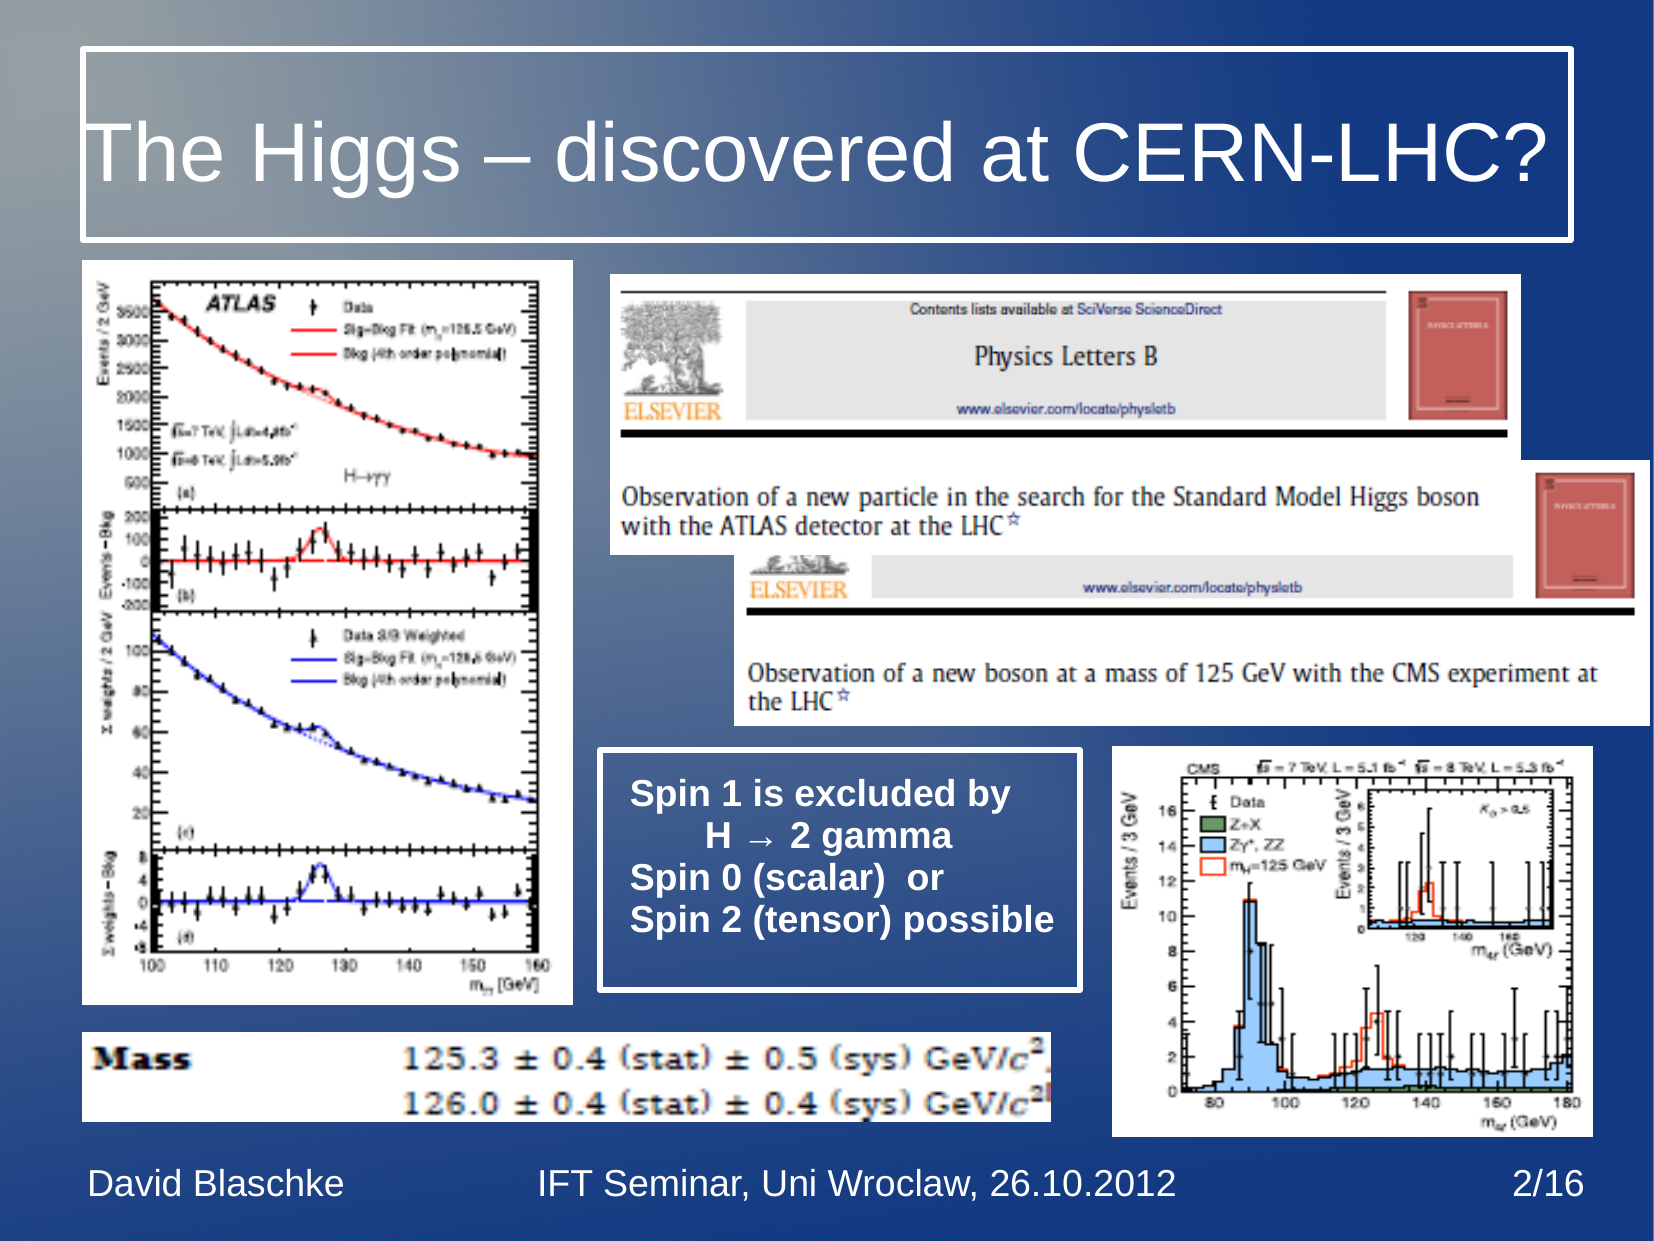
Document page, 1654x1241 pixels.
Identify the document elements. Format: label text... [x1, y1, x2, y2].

text_box Spin 1 is excluded by H → 2 gamma Spin 0 (scalar) or Spin 2 (tensor) possible [615, 765, 1071, 974]
title The Higgs – discovered at CERN-LHC? [86, 52, 1568, 237]
text_box David Blaschke IFT Seminar, Uni Wroclaw, 26.10.2012 2/16 [72, 1155, 1598, 1217]
picture [0, 0, 1654, 1241]
title The Higgs – discovered at CERN-LHC? [82, 243, 1571, 257]
